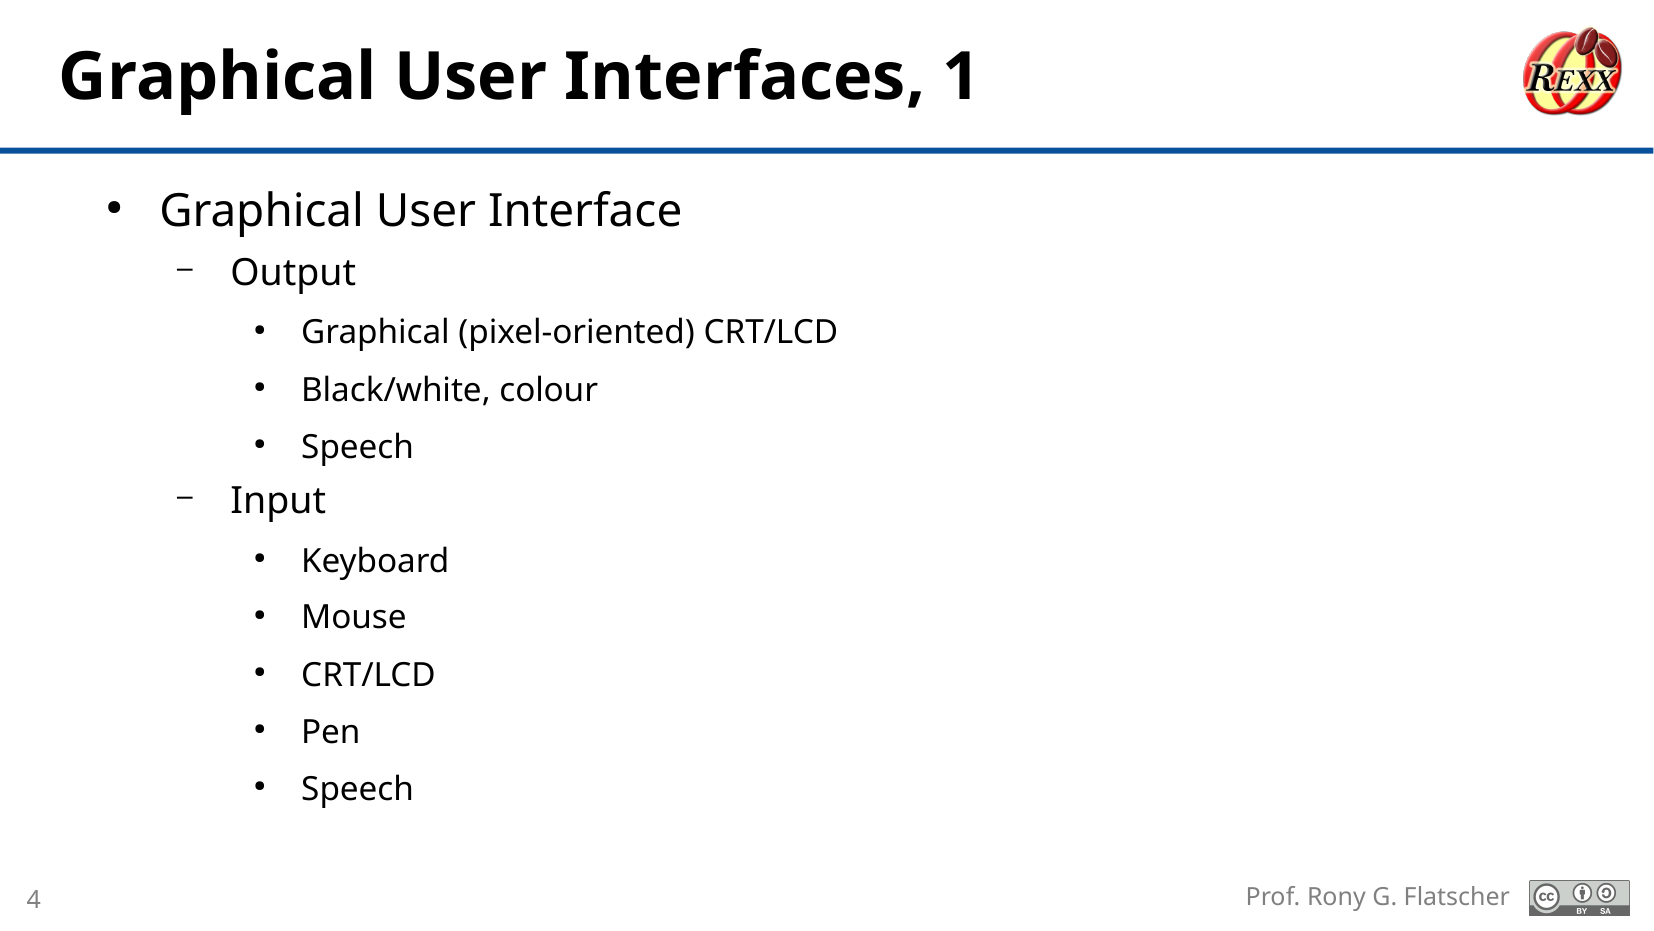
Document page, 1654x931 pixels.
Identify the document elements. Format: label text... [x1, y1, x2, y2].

list Graphical User Interface Output Graphical (pixel-oriented) CRT/LCD Black/white, colour Speech Input Keyboard Mouse CRT/LCD Pen Speech [88, 177, 1577, 857]
title Graphical User Interfaces, 1 [0, 0, 1625, 148]
